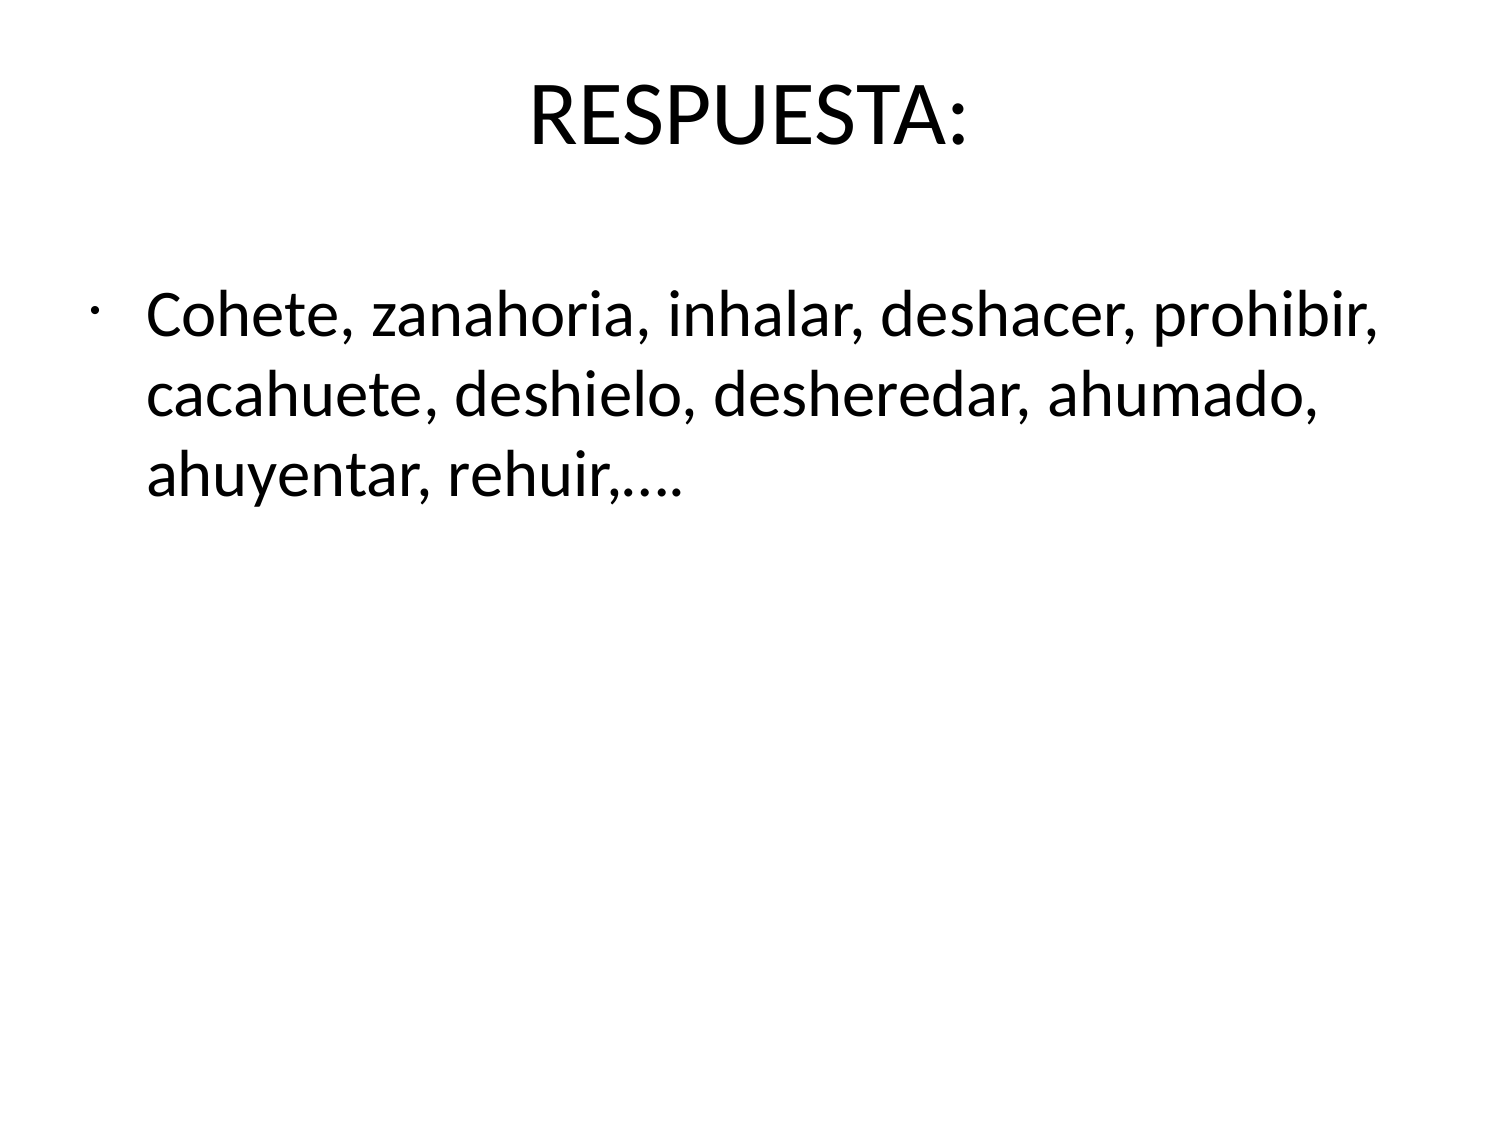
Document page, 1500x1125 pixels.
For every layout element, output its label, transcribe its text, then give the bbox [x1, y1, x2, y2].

list Cohete, zanahoria, inhalar, deshacer, prohibir, cacahuete, deshielo, desheredar, ahumado, ahuyentar, rehuir,…. [75, 262, 1425, 1005]
title RESPUESTA: [75, 45, 1425, 233]
